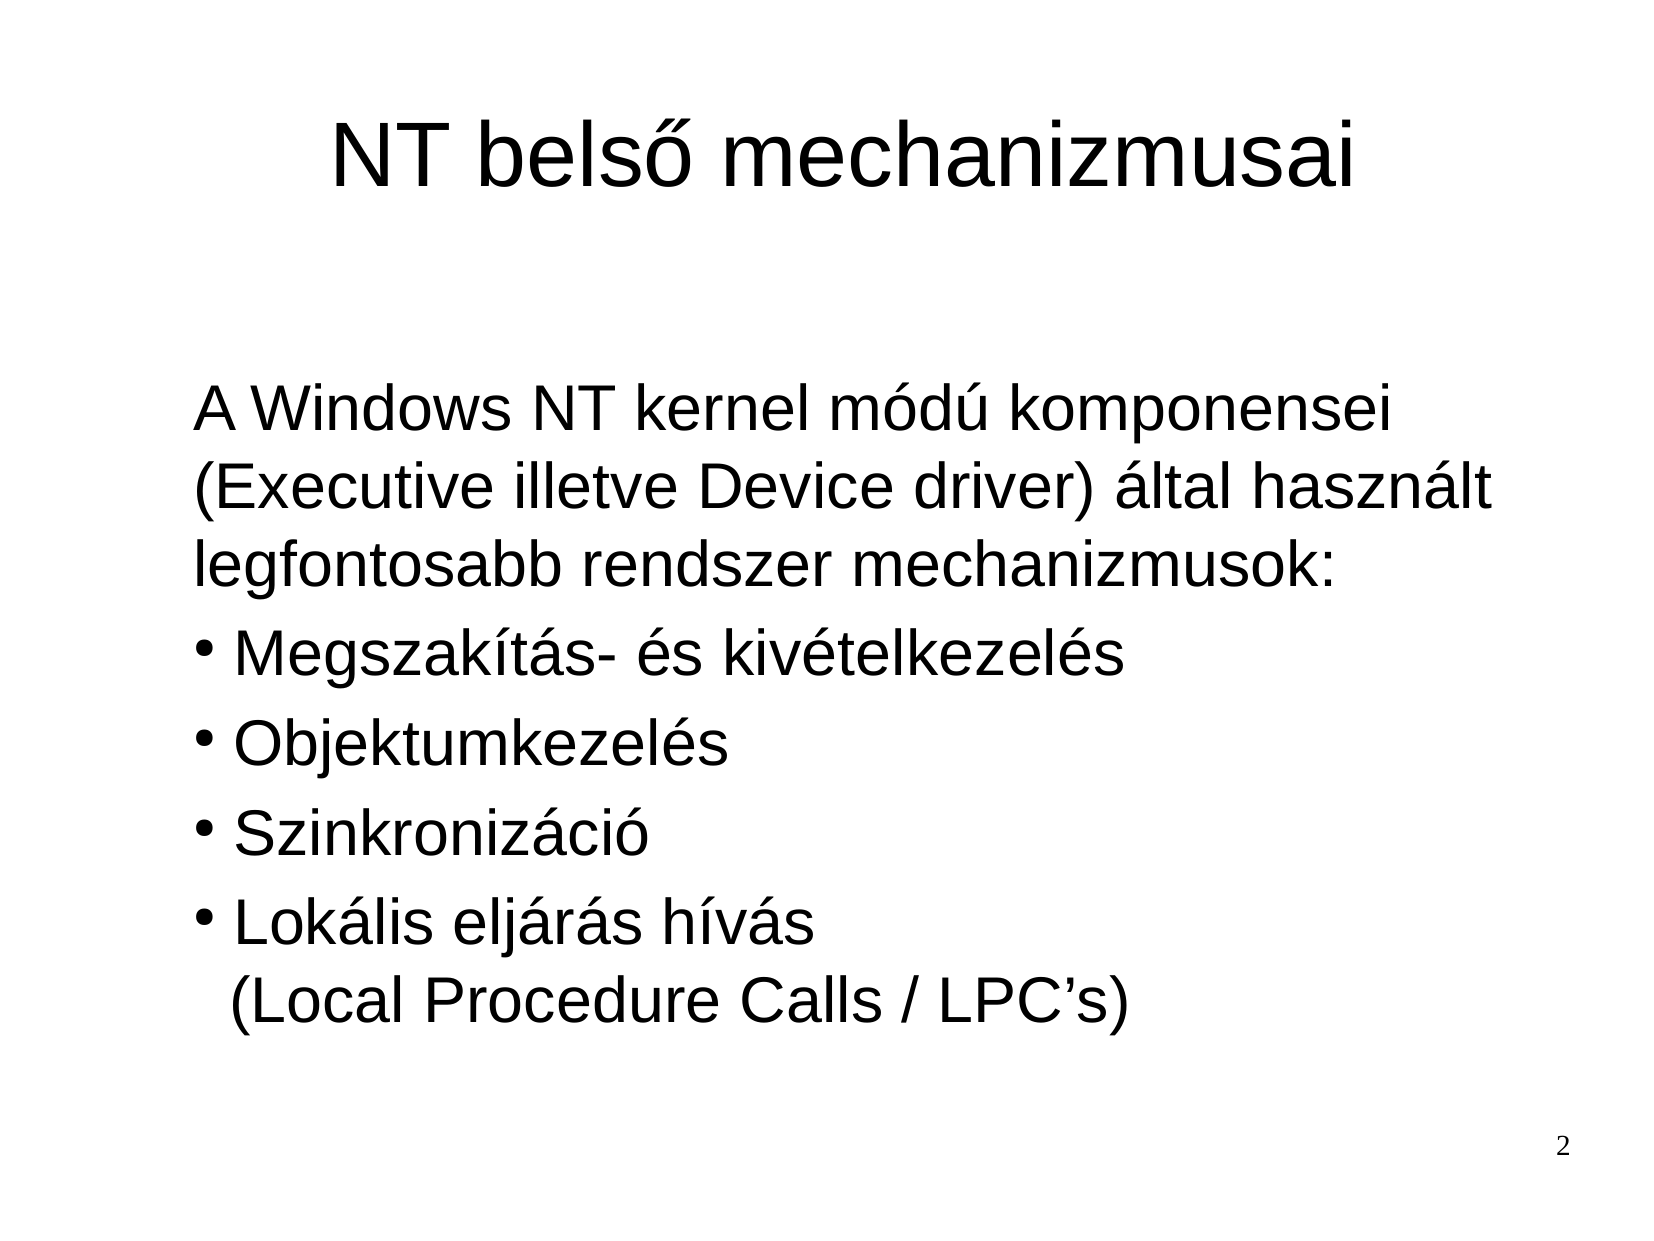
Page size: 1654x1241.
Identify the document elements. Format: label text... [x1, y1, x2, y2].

title NT belső mechanizmusai [123, 46, 1530, 254]
list A Windows NT kernel módú komponensei (Executive illetve Device driver) által használt legfontosabb rendszer mechanizmusok: Megszakítás- és kivételkezelés Objektumkezelés Szinkronizáció Lokális eljárás hívás (Local Procedure Calls / LPC’s) [124, 358, 1530, 1103]
